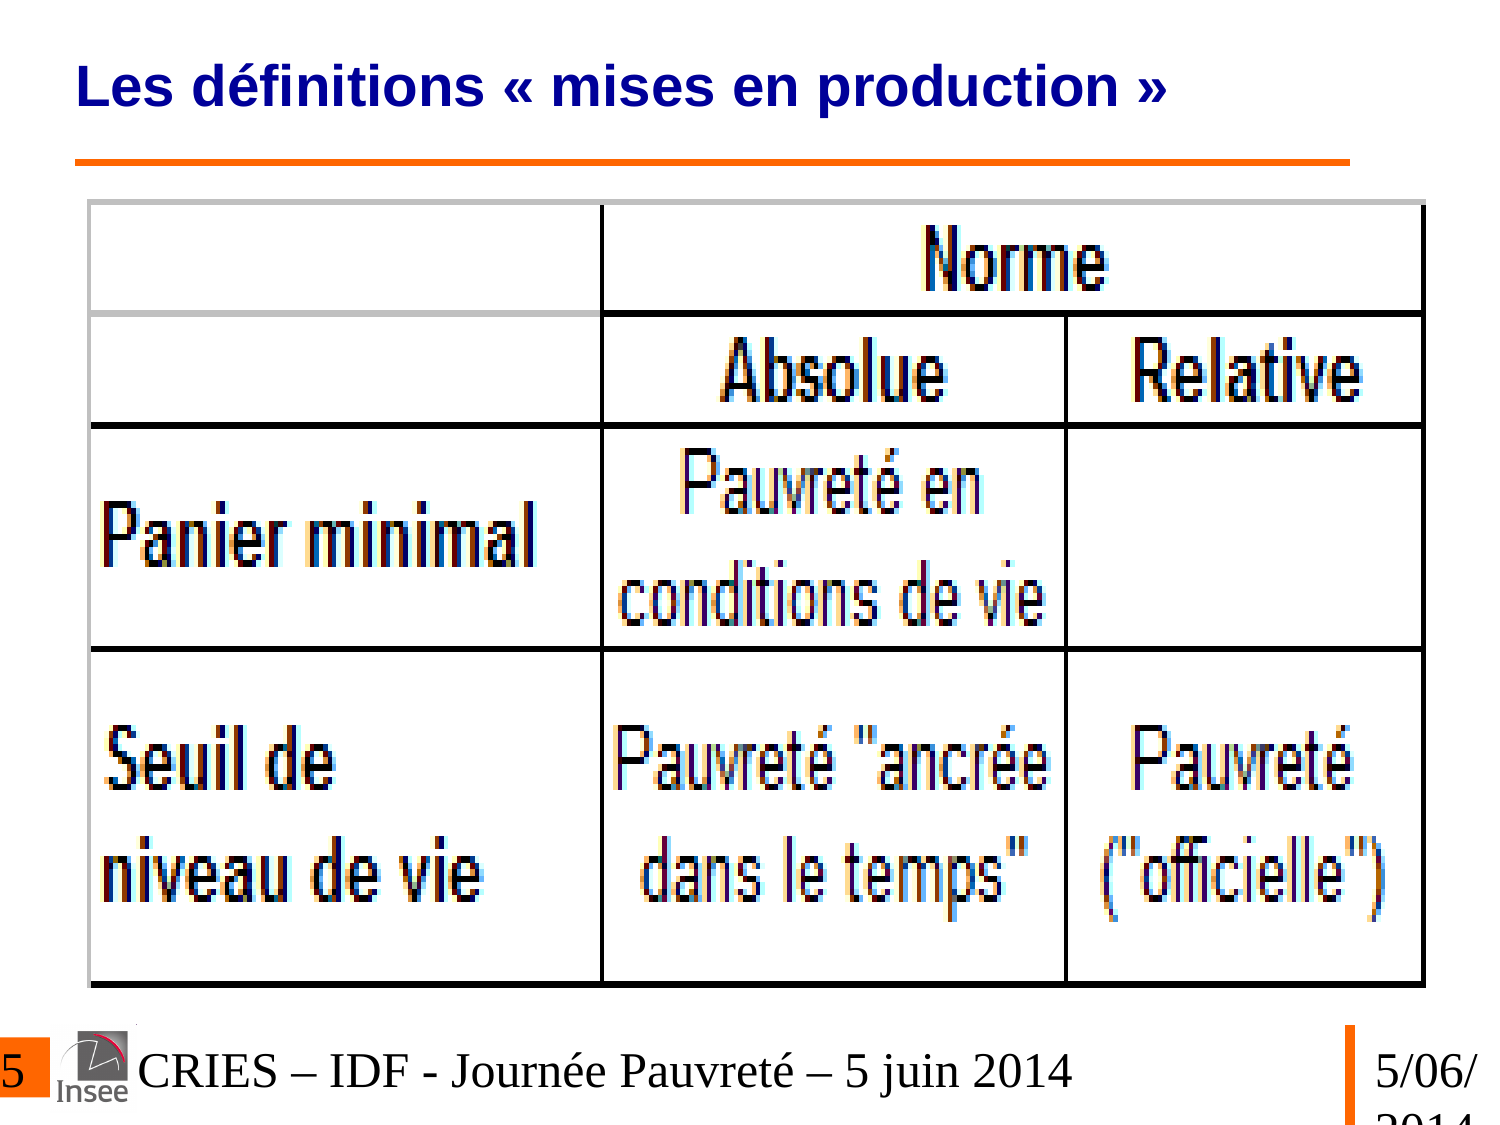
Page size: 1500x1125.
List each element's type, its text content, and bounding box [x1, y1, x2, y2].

title Les définitions « mises en production » [75, 37, 1351, 138]
picture [50, 1024, 137, 1113]
picture [87, 199, 1426, 988]
